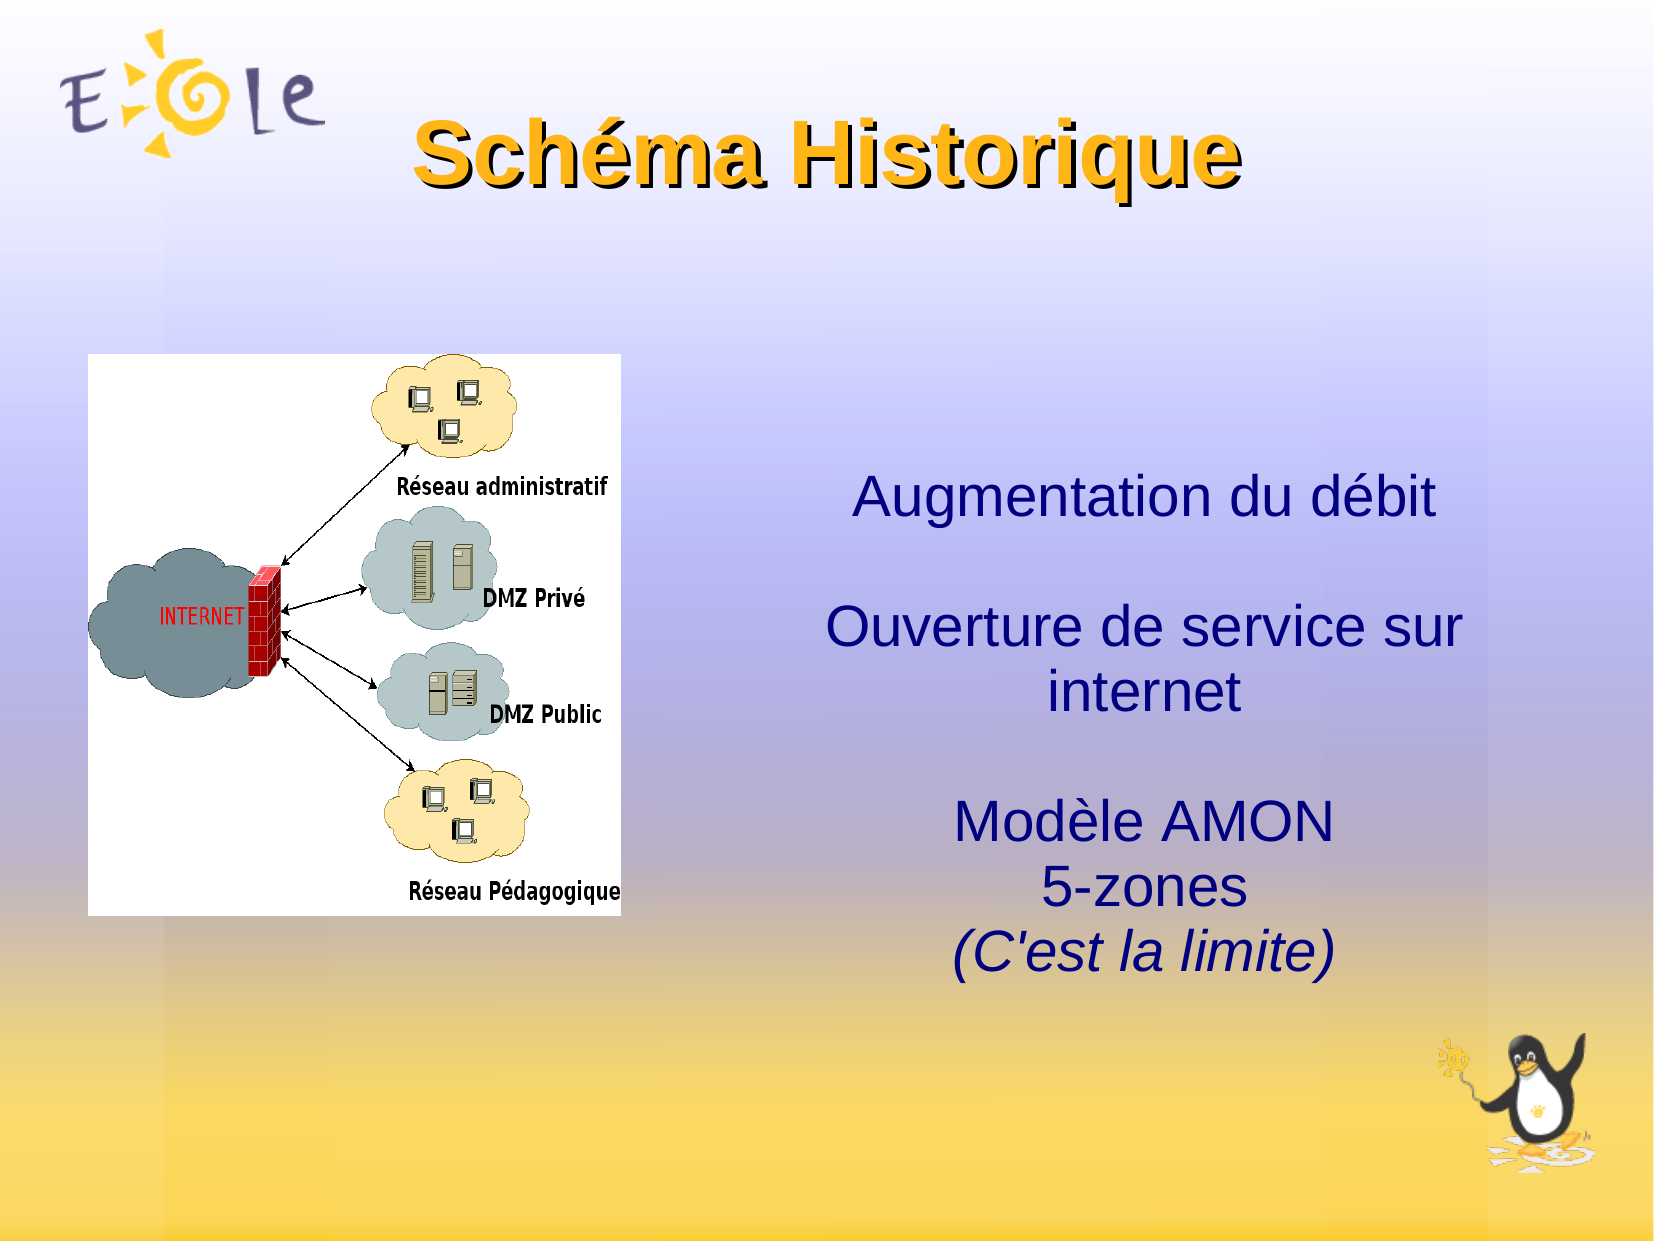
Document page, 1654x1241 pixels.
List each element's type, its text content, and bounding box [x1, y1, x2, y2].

subtitle Augmentation du débit Ouverture de service sur internet Modèle AMON 5-zones (C'est la limite) [784, 354, 1506, 1093]
title Schéma Historique [82, 49, 1571, 257]
picture [0, 0, 1654, 1241]
